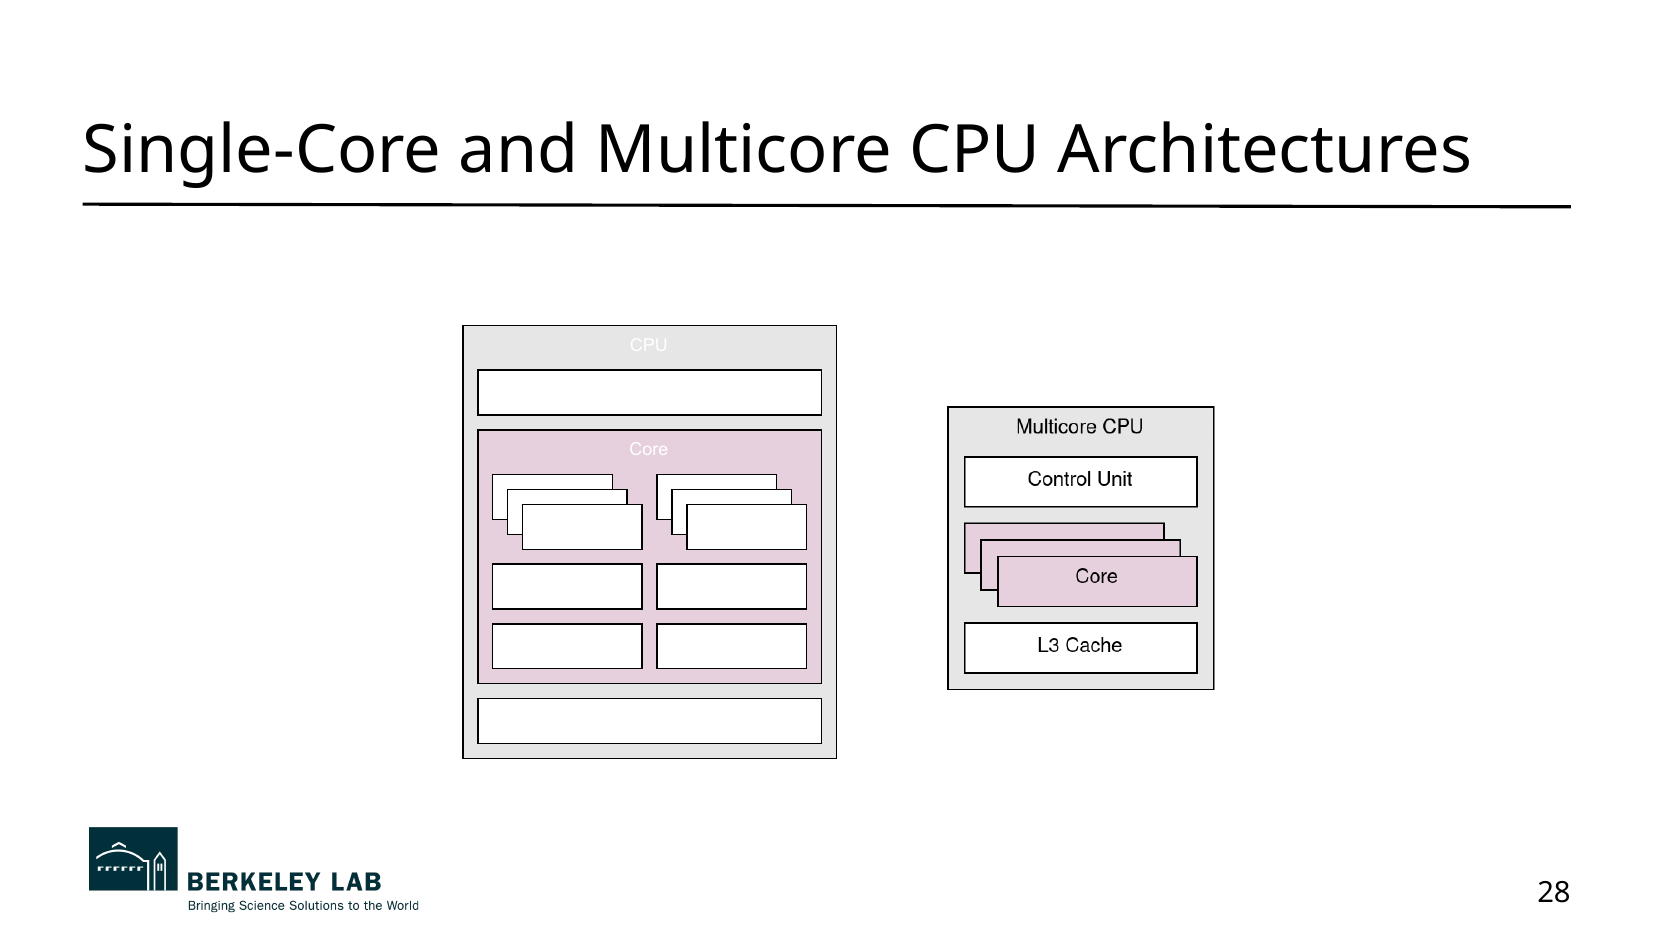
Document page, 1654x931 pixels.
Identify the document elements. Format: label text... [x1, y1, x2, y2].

picture [460, 322, 839, 766]
picture [71, 809, 436, 930]
picture [934, 389, 1235, 690]
title Single-Core and Multicore CPU Architectures [82, 37, 1571, 193]
